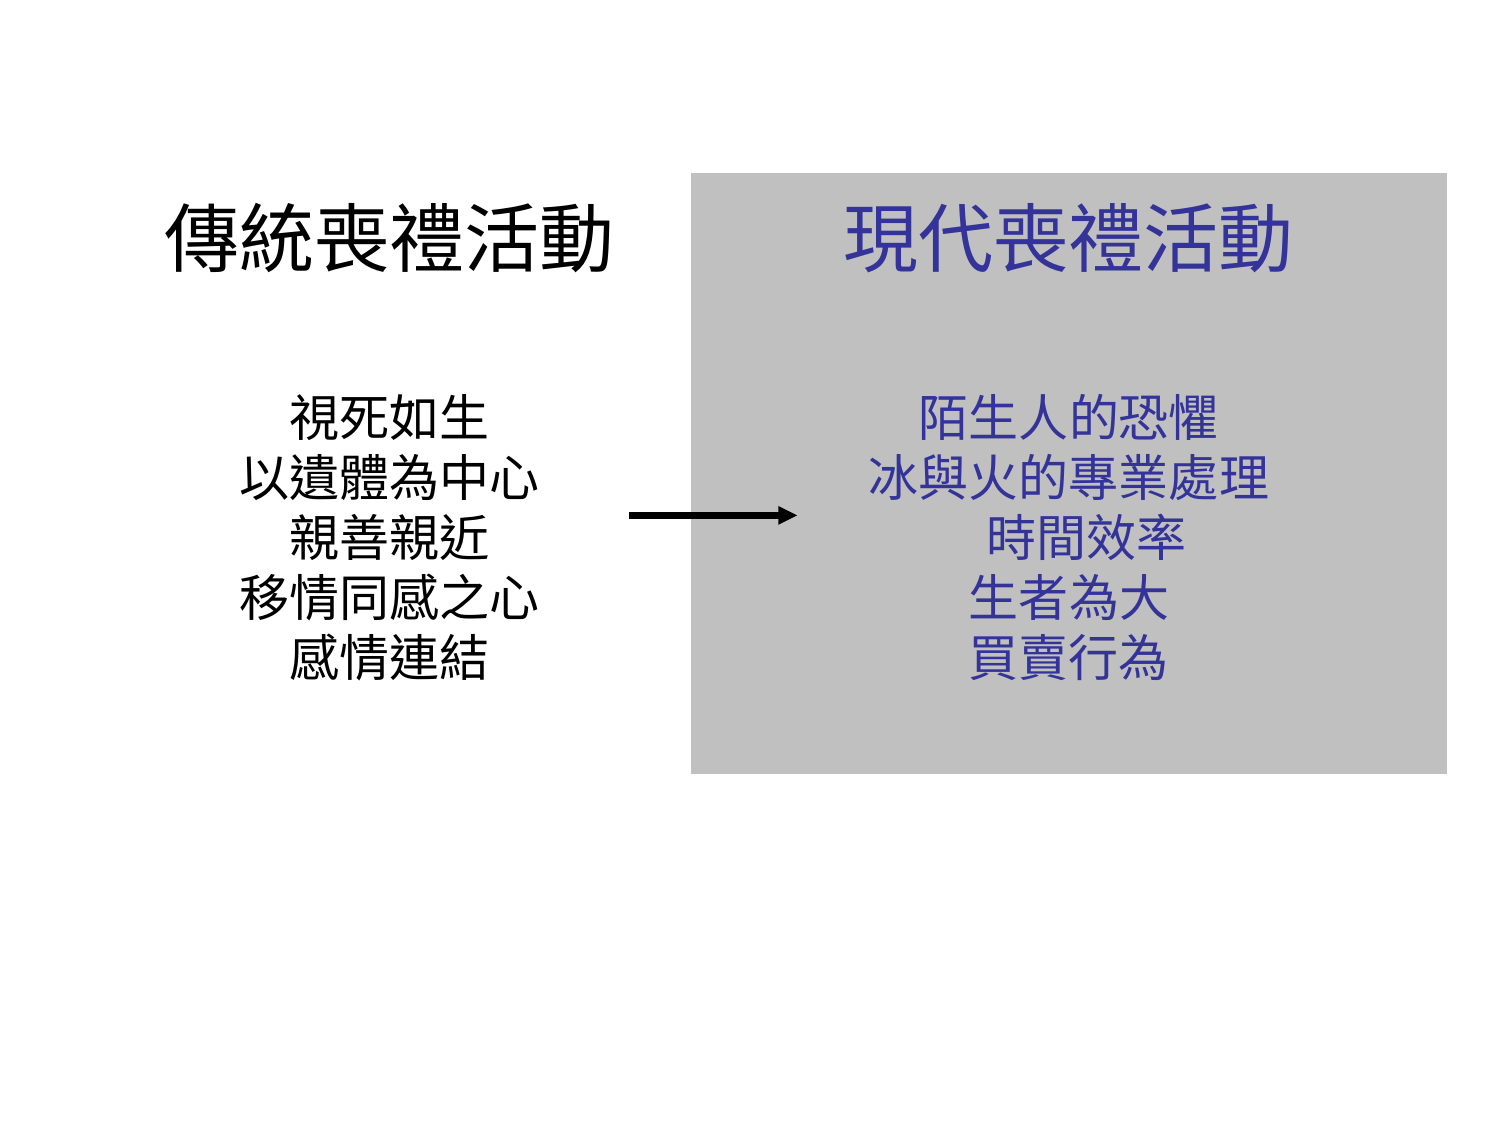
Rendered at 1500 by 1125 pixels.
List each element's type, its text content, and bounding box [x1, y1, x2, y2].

table_cell 陌生人的恐懼 冰與火的專業處理 時間效率 生者為大 買賣行為 [691, 299, 1447, 774]
table_header 現代喪禮活動 [691, 173, 1447, 299]
table_header 傳統喪禮活動 [89, 173, 691, 299]
table_cell 視死如生 以遺體為中心 親善親近 移情同感之心 感情連結 [89, 299, 691, 774]
